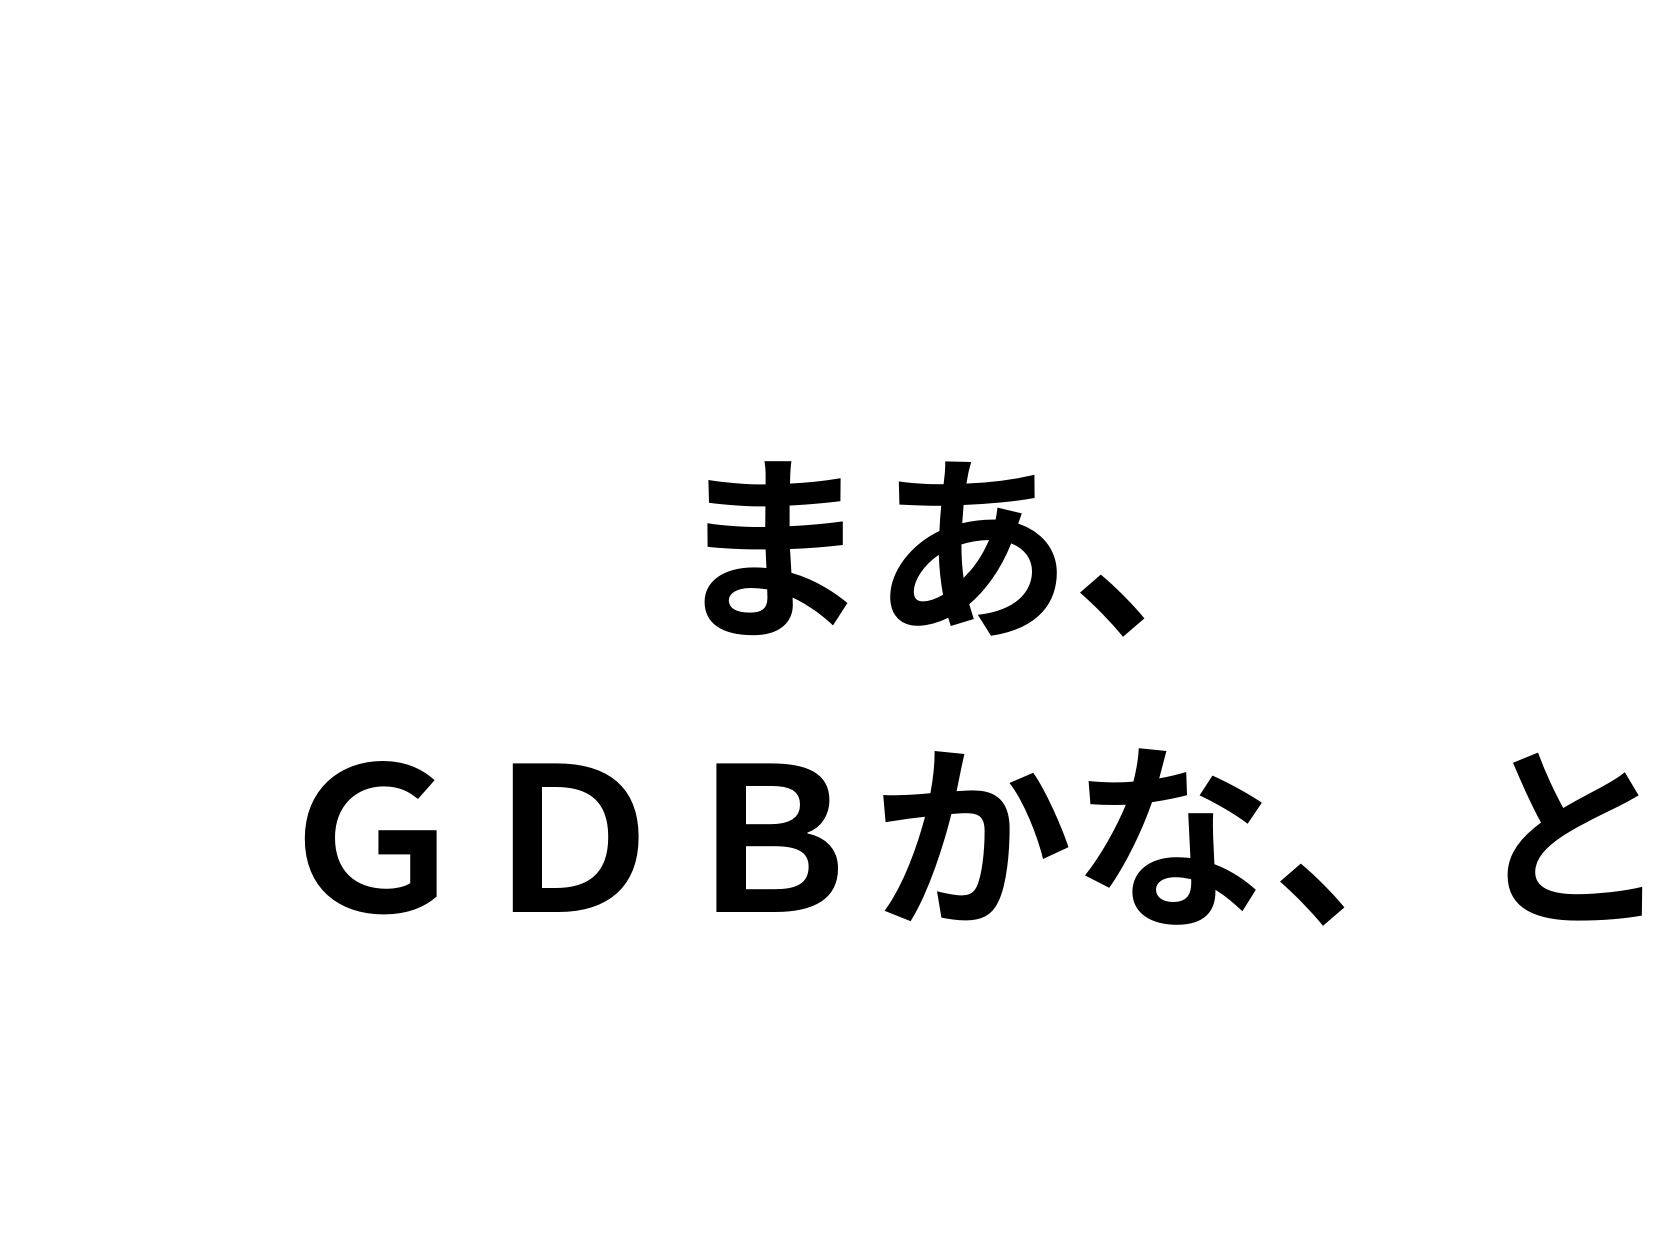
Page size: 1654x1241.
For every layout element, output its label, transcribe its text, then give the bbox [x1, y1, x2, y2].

text_box まあ、 ＧＤＢかな、と [257, 383, 1418, 800]
